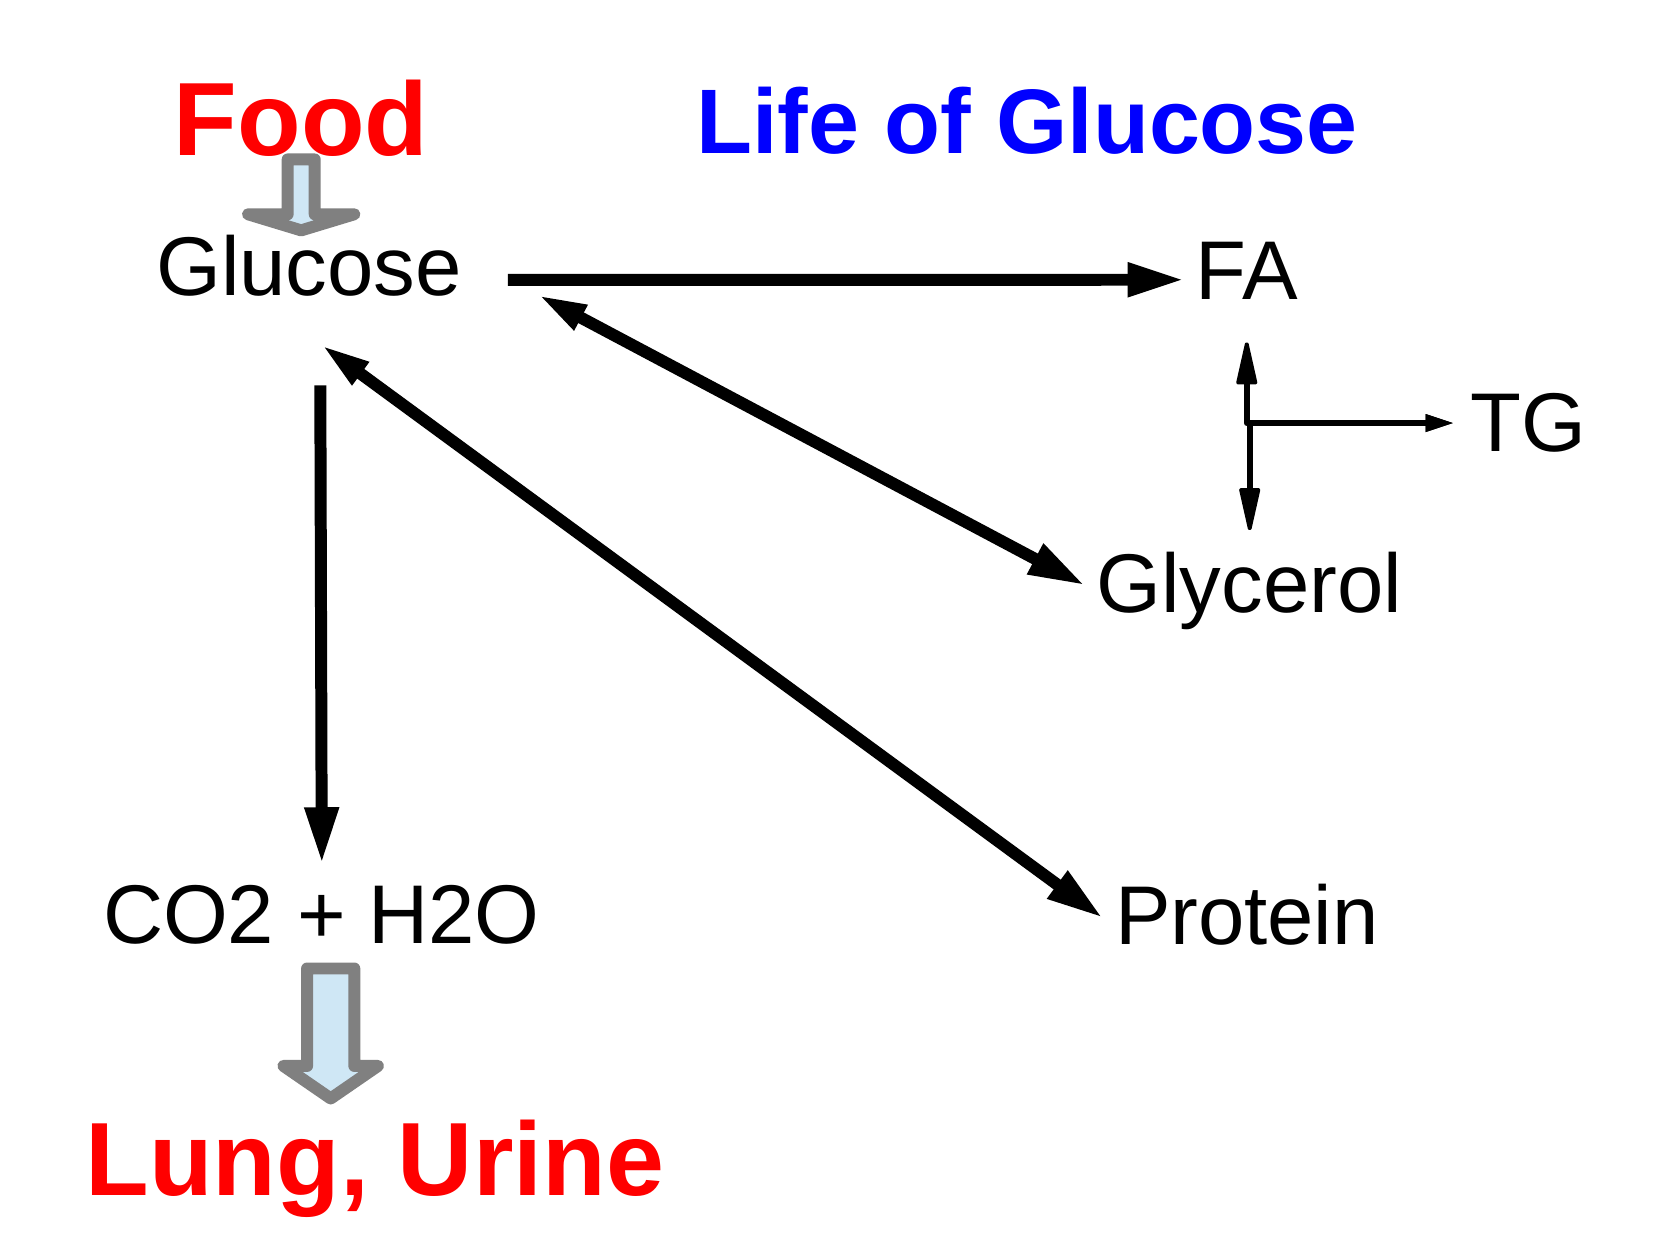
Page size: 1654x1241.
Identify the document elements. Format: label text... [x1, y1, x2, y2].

text_box Protein [1100, 862, 1394, 971]
text_box Glucose [141, 212, 508, 348]
text_box CO2 + H2O [88, 860, 556, 969]
text_box [283, 968, 378, 1093]
text_box FA [1181, 216, 1313, 343]
text_box [248, 159, 355, 231]
title Life of Glucose [485, 70, 1583, 174]
text_box Glycerol [1082, 529, 1418, 638]
text_box Food [118, 54, 485, 189]
text_box Lung, Urine [70, 1093, 745, 1229]
text_box TG [1452, 366, 1630, 481]
